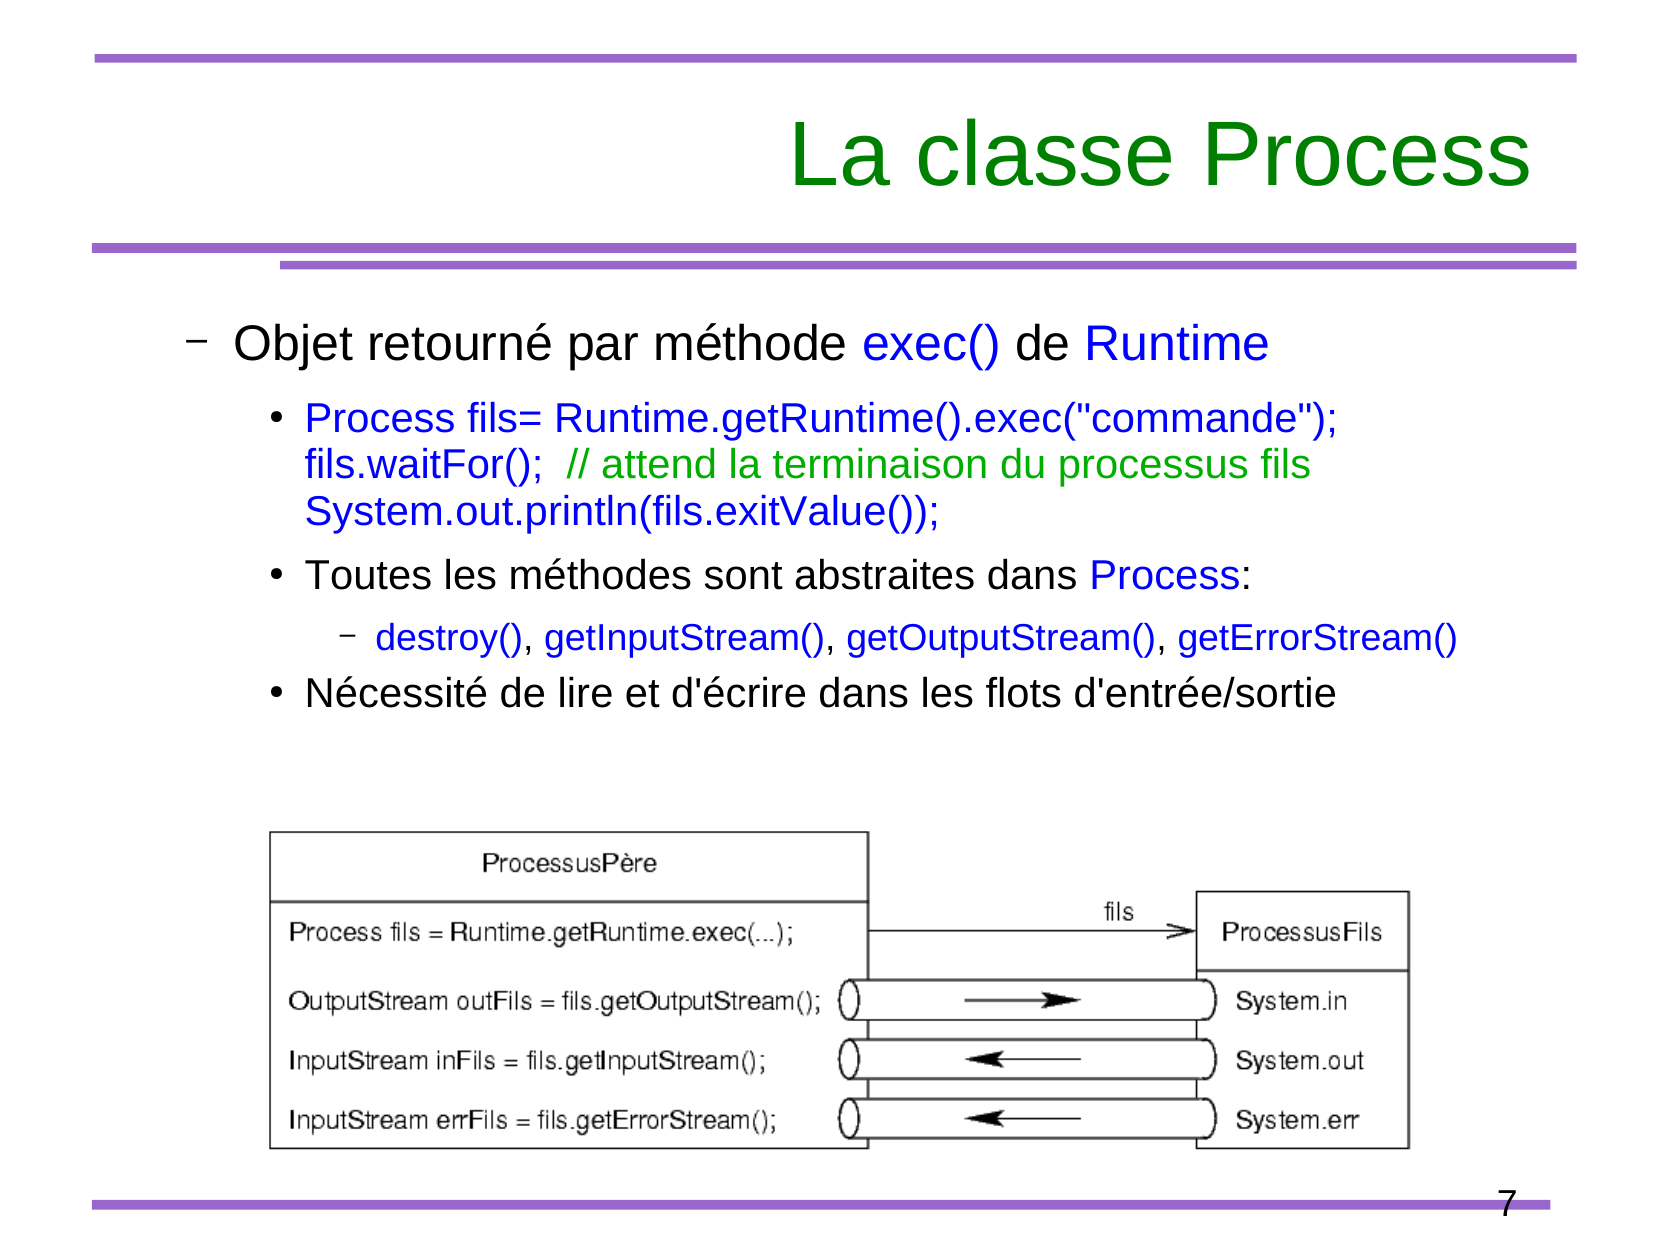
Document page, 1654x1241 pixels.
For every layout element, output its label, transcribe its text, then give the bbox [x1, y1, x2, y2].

list Objet retourné par méthode exec() de Runtime Process fils= Runtime.getRuntime().exec("commande"); fils.waitFor(); // attend la terminaison du processus fils System.out.println(fils.exitValue()); Toutes les méthodes sont abstraites dans Process: destroy(), getInputStream(), getOutputStream(), getErrorStream() Nécessité de lire et d'écrire dans les flots d'entrée/sortie [92, 315, 1563, 1163]
title La classe Process [121, 49, 1534, 257]
picture [268, 830, 1412, 1151]
